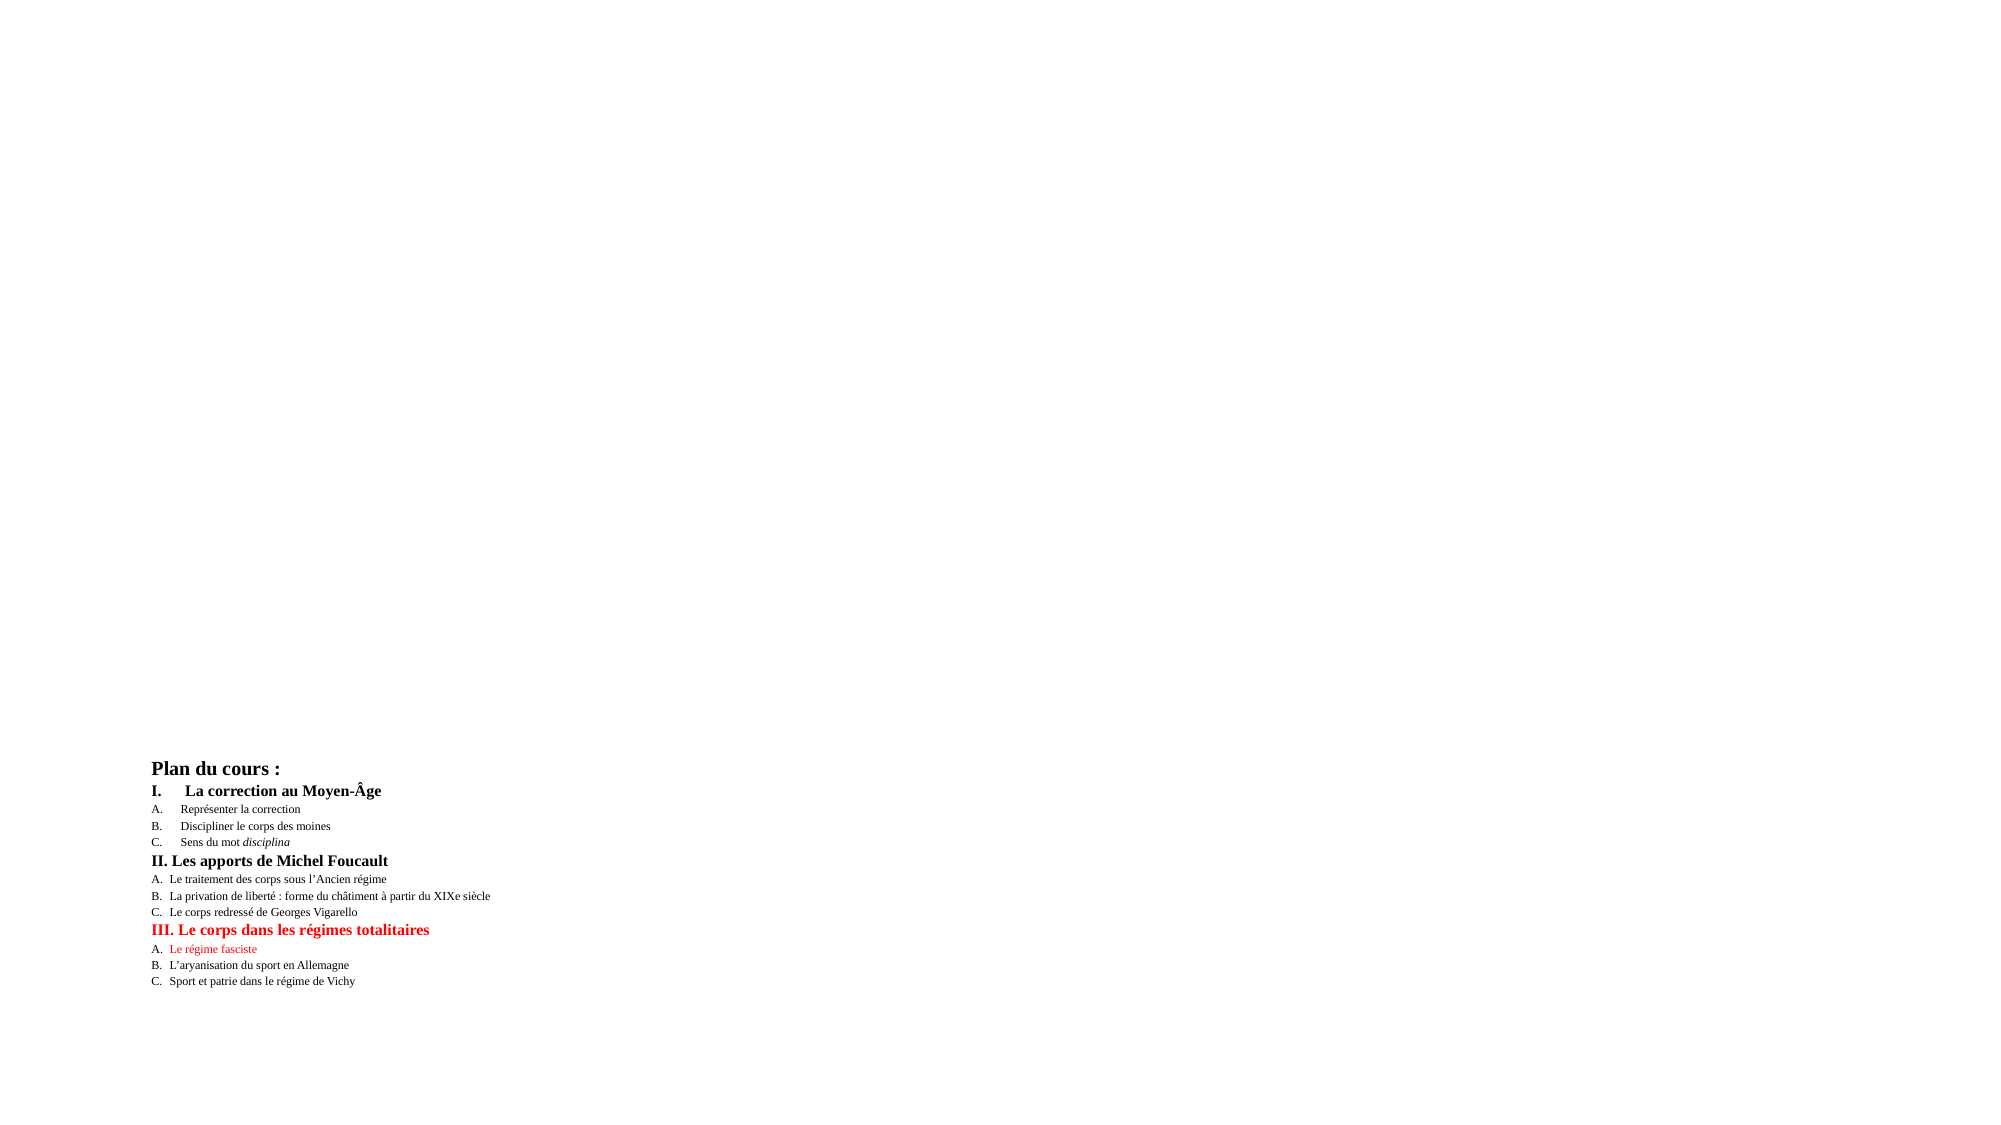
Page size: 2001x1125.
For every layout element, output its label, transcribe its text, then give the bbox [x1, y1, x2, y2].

list Plan du cours : La correction au Moyen-Âge Représenter la correction Discipliner le corps des moines Sens du mot disciplina II. Les apports de Michel Foucault Le traitement des corps sous l’Ancien régime La privation de liberté : forme du châtiment à partir du XIXe siècle Le corps redressé de Georges Vigarello III. Le corps dans les régimes totalitaires Le régime fasciste L’aryanisation du sport en Allemagne Sport et patrie dans le régime de Vichy [58, 80, 1945, 1101]
